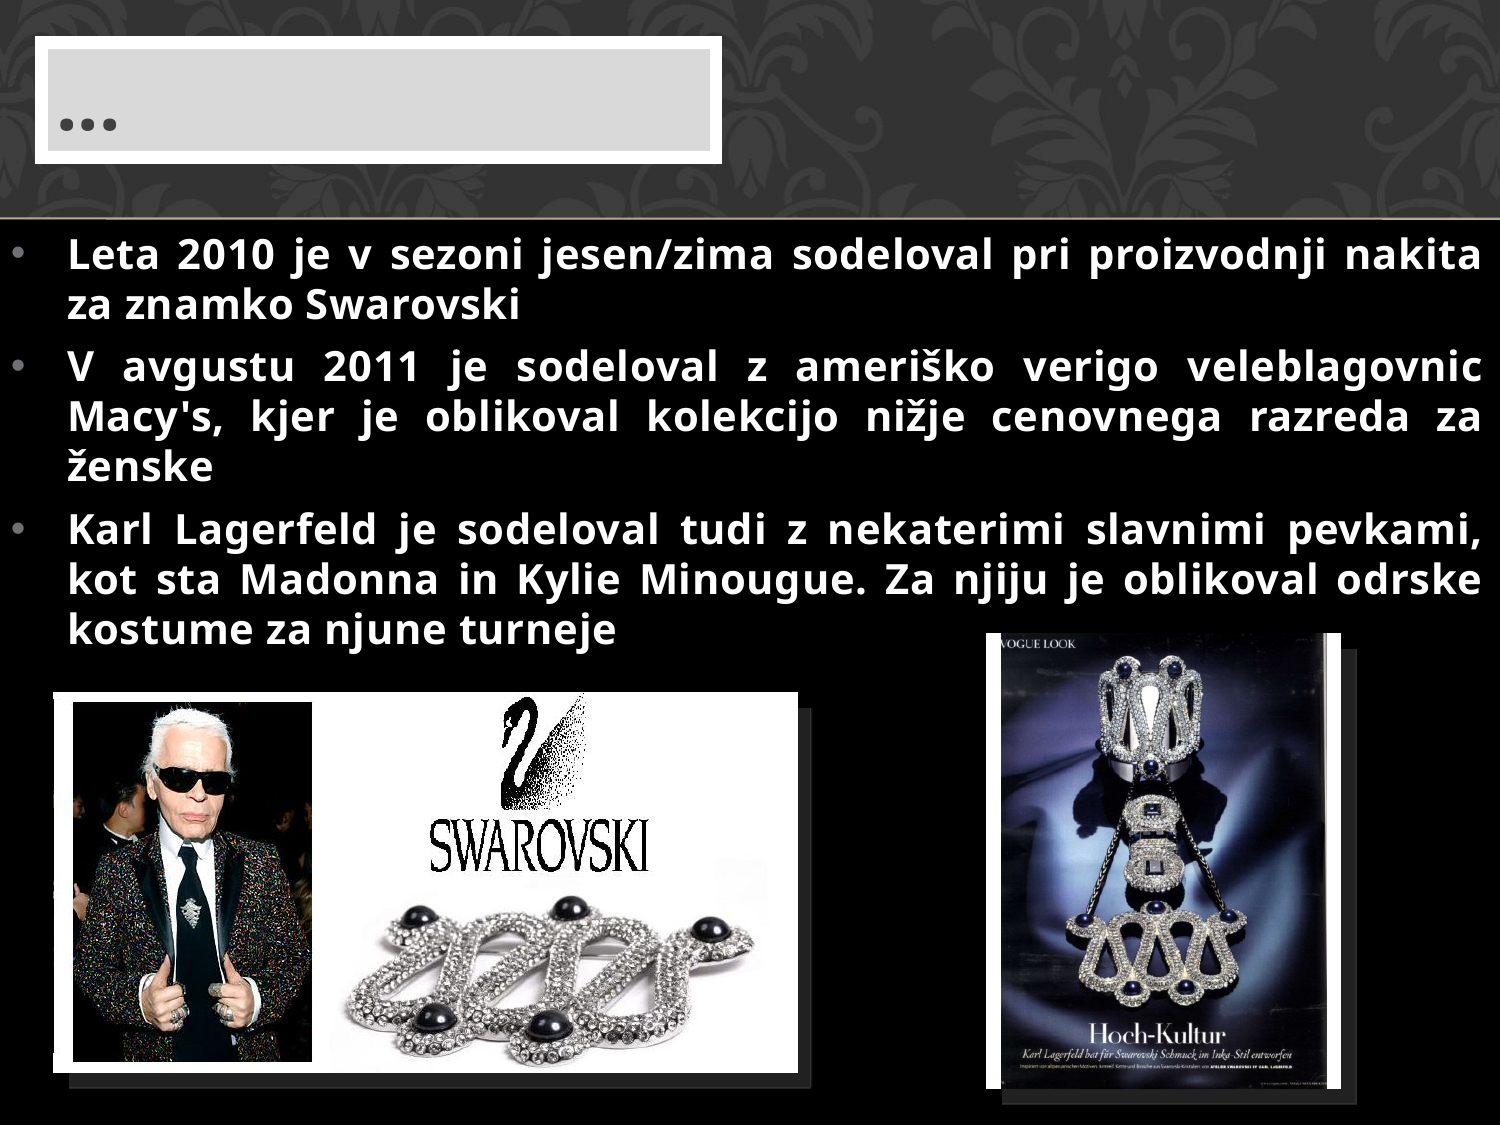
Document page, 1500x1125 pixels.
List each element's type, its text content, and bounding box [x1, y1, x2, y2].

title ... [41, 42, 717, 158]
picture [0, 0, 1500, 217]
list Leta 2010 je v sezoni jesen/zima sodeloval pri proizvodnji nakita za znamko Swarovski V avgustu 2011 je sodeloval z ameriško verigo veleblagovnic Macy's, kjer je oblikoval kolekcijo nižje cenovnega razreda za ženske Karl Lagerfeld je sodeloval tudi z nekaterimi slavnimi pevkami, kot sta Madonna in Kylie Minougue. Za njiju je oblikoval odrske kostume za njune turneje [0, 220, 1500, 1125]
picture [986, 633, 1341, 1089]
picture [53, 692, 798, 1073]
